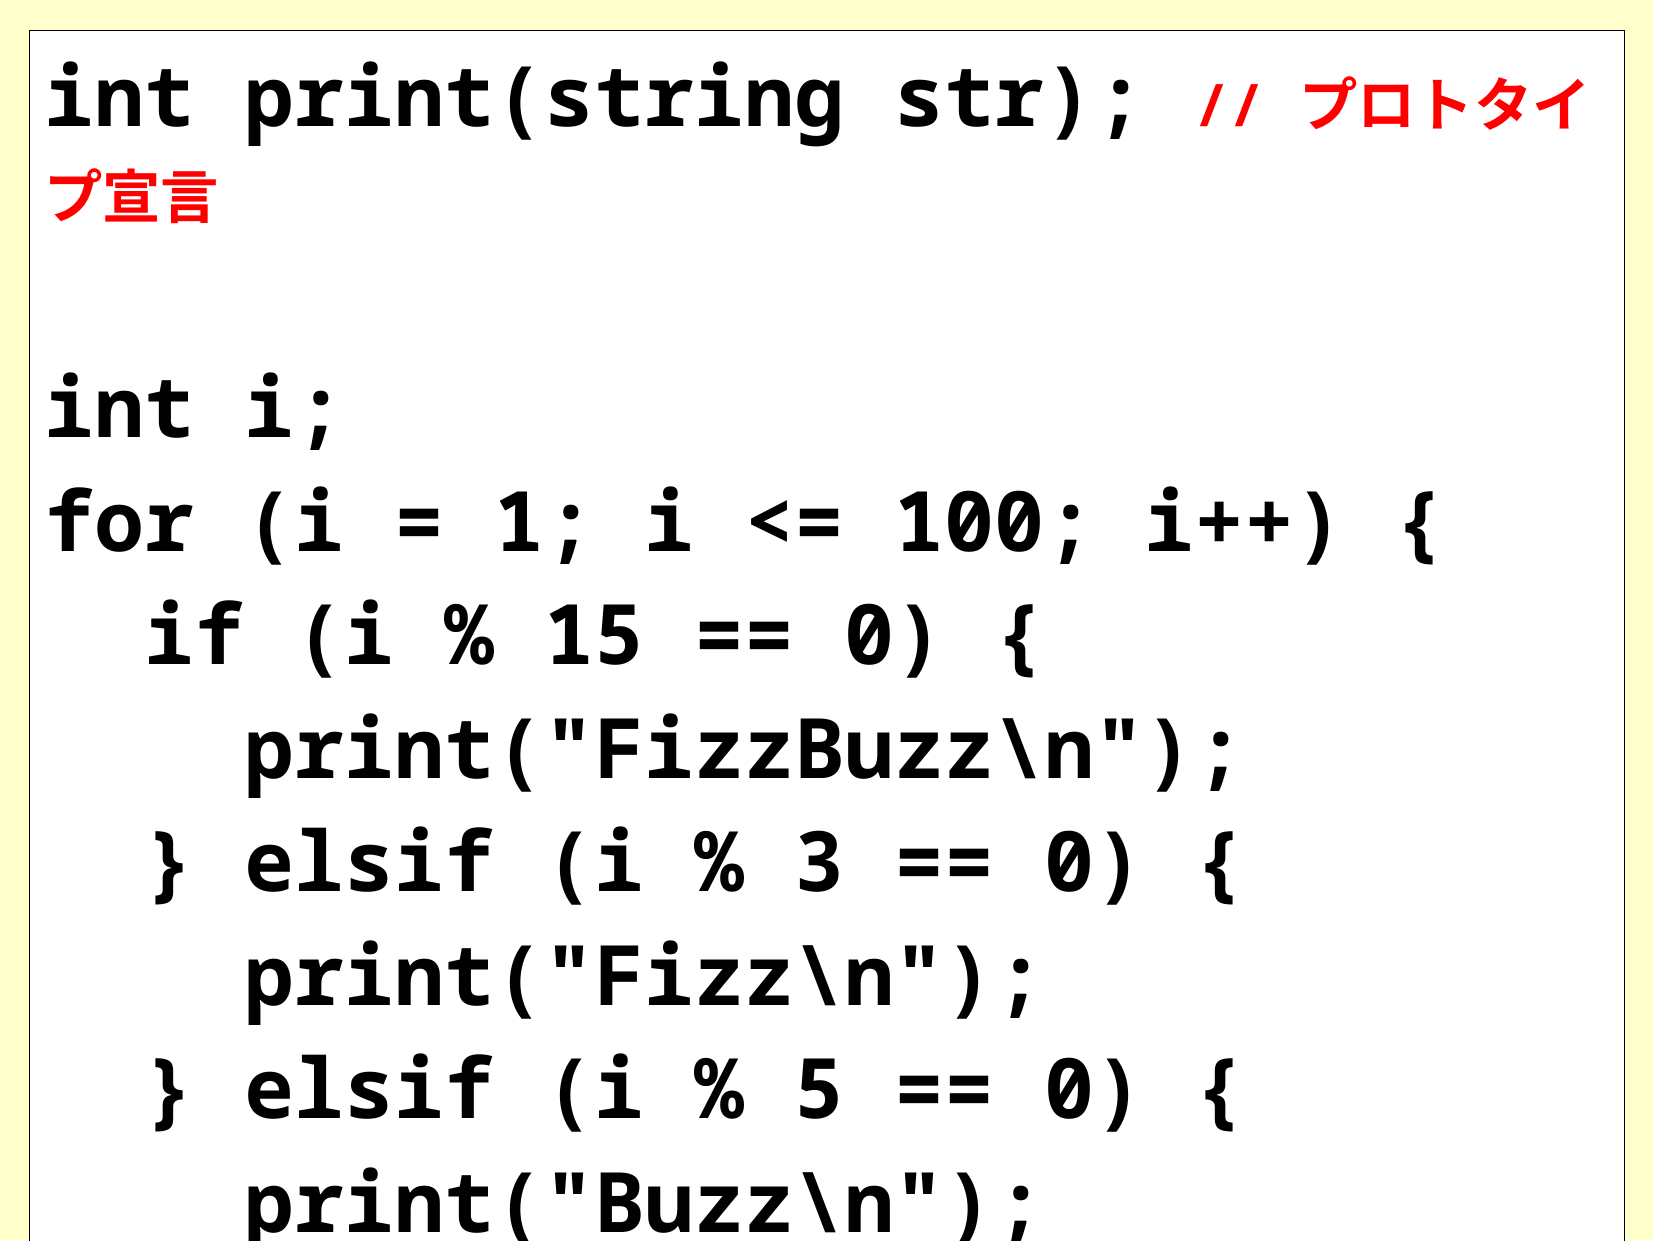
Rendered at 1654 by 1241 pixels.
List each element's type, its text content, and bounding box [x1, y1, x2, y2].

text_box int print(string str); // プロトタイプ宣言 int i; for (i = 1; i <= 100; i++) { if (i % 15 == 0) { print("FizzBuzz\n"); } elsif (i % 3 == 0) { print("Fizz\n"); } elsif (i % 5 == 0) { print("Buzz\n"); } else { print("" + i + "\n"); } } [29, 30, 1625, 1211]
